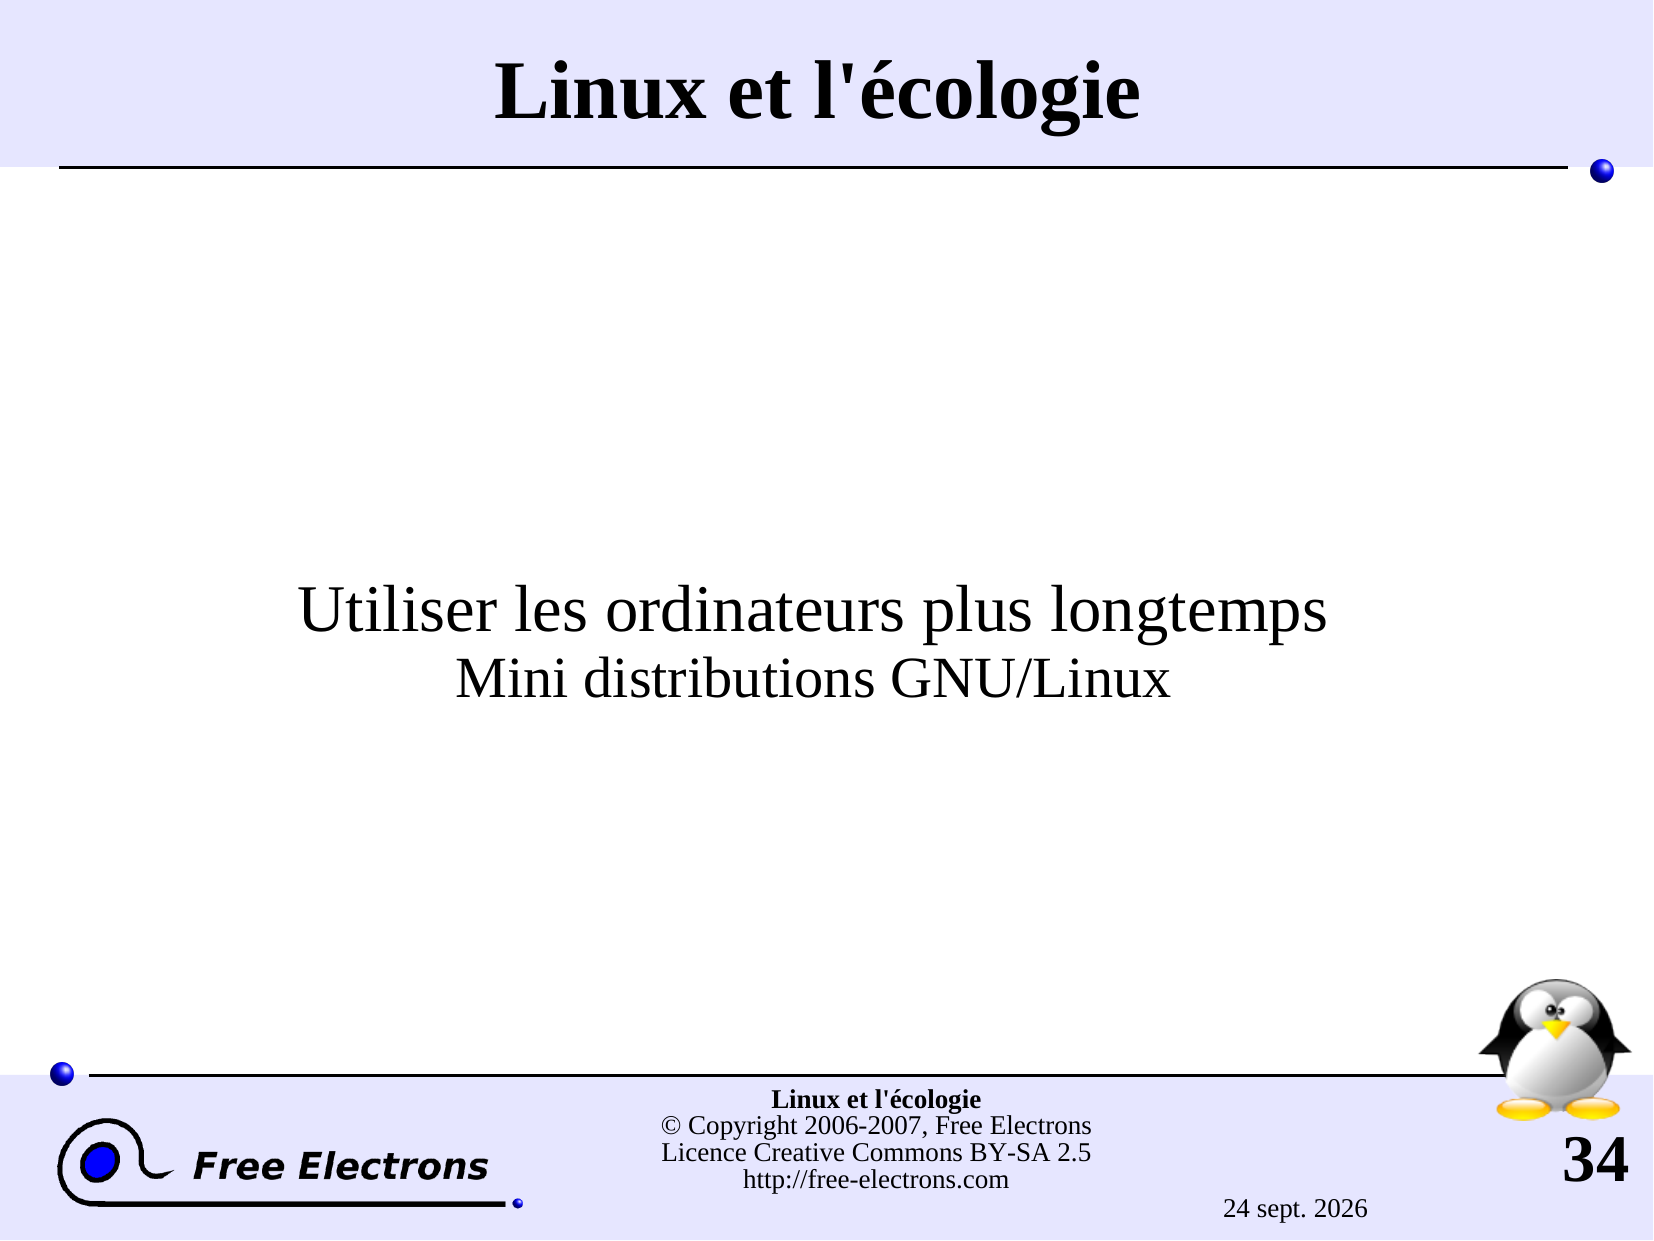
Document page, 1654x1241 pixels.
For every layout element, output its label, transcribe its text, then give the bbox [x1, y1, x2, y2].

picture [50, 1107, 527, 1216]
picture [1476, 979, 1634, 1121]
title Linux et l'écologie [33, 29, 1604, 153]
subtitle Utiliser les ordinateurs plus longtemps Mini distributions GNU/Linux [54, 216, 1574, 1066]
